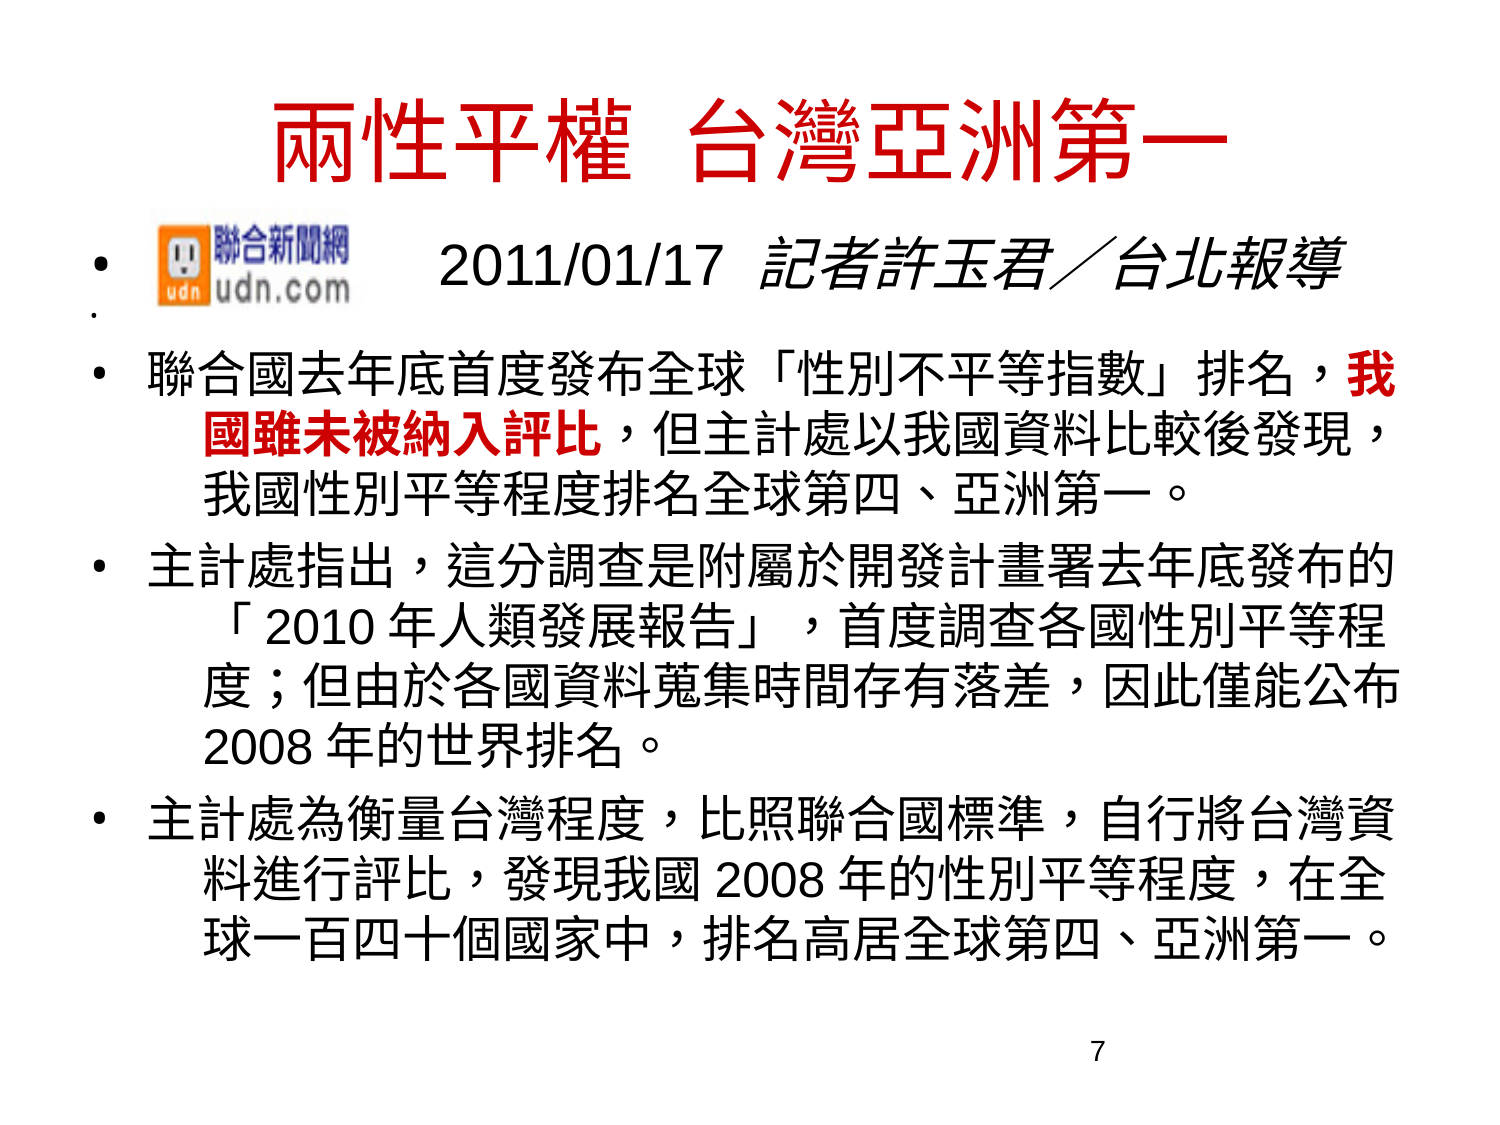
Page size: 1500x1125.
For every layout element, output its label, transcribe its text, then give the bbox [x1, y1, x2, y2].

picture [135, 208, 372, 320]
text_box [1074, 1047, 1426, 1103]
list 2011/01/17 記者許玉君／台北報導 聯合國去年底首度發布全球「性別不平等指數」排名，我國雖未被納入評比，但主計處以我國資料比較後發現，我國性別平等程度排名全球第四、亞洲第一。 主計處指出，這分調查是附屬於開發計畫署去年底發布的「2010年人類發展報告」，首度調查各國性別平等程度；但由於各國資料蒐集時間存有落差，因此僅能公布2008年的世界排名。 主計處為衡量台灣程度，比照聯合國標準，自行將台灣資料進行評比，發現我國2008年的性別平等程度，在全球一百四十個國家中，排名高居全球第四、亞洲第一。 [75, 220, 1426, 1047]
title 兩性平權 台灣亞洲第一 [75, 45, 1426, 220]
